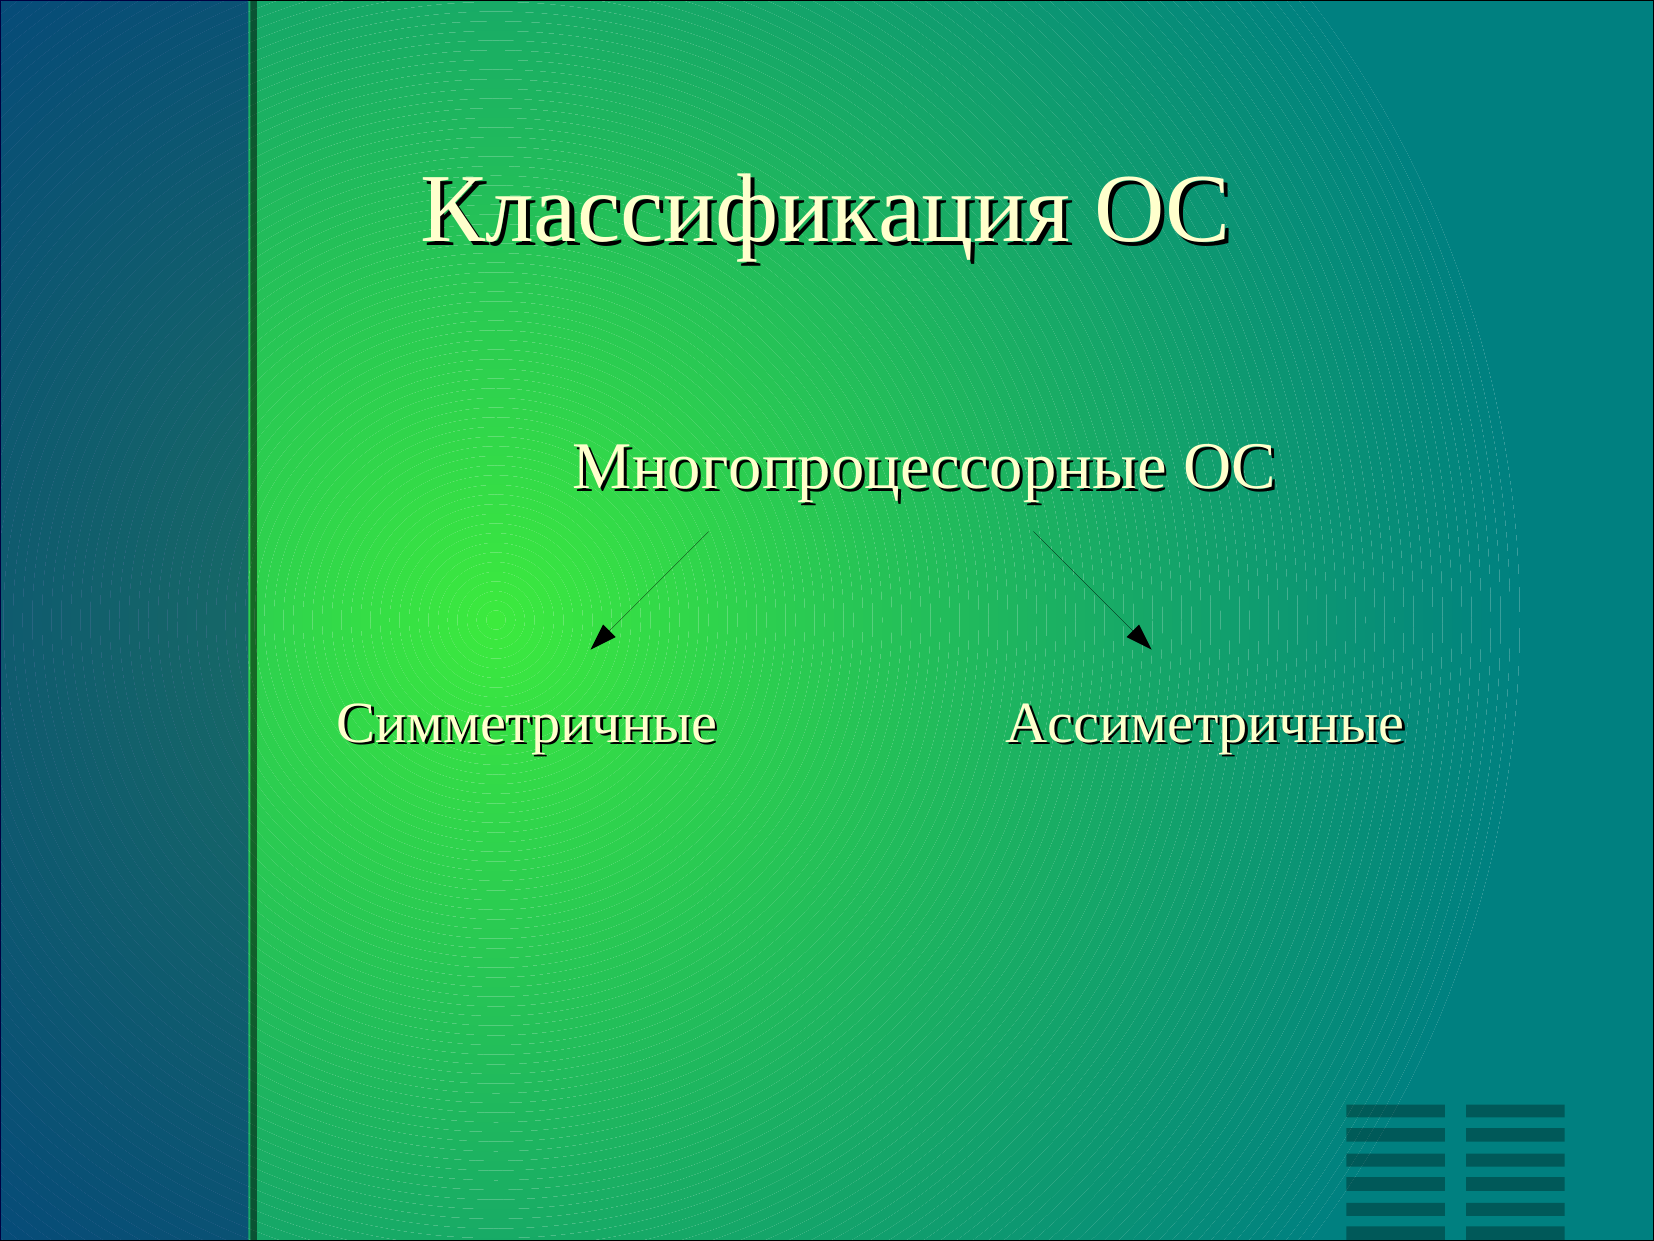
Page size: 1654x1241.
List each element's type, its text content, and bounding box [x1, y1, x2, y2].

title Классификация ОС [119, 104, 1533, 312]
list Многопроцессорные ОС [501, 147, 1359, 690]
list Ассиметричные [934, 690, 1625, 1063]
list Симметричные [265, 690, 934, 1063]
